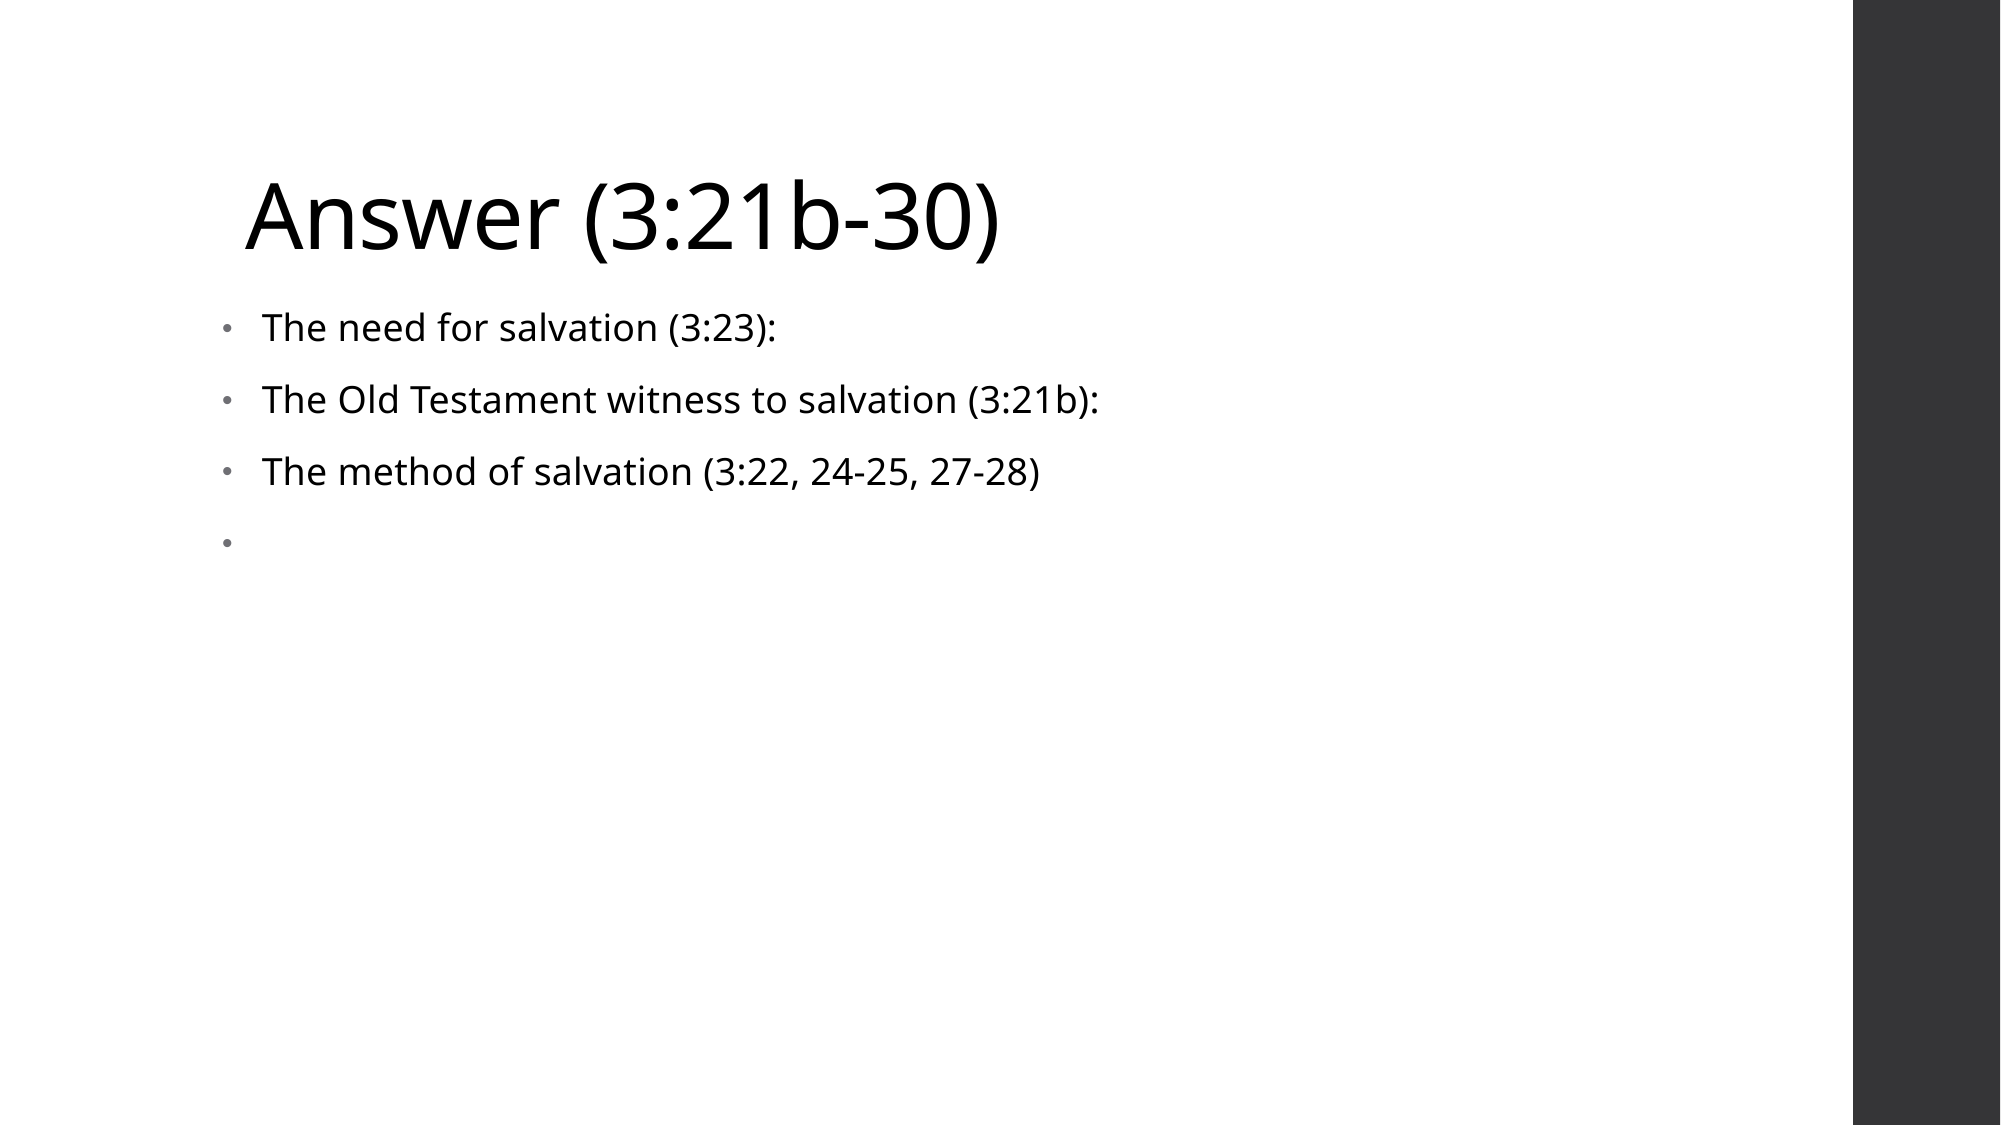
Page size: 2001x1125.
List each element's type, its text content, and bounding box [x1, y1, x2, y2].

list The need for salvation (3:23): The Old Testament witness to salvation (3:21b): The method of salvation (3:22, 24-25, 27-28) [206, 299, 1617, 1014]
title Answer (3:21b-30) [206, 60, 1797, 278]
